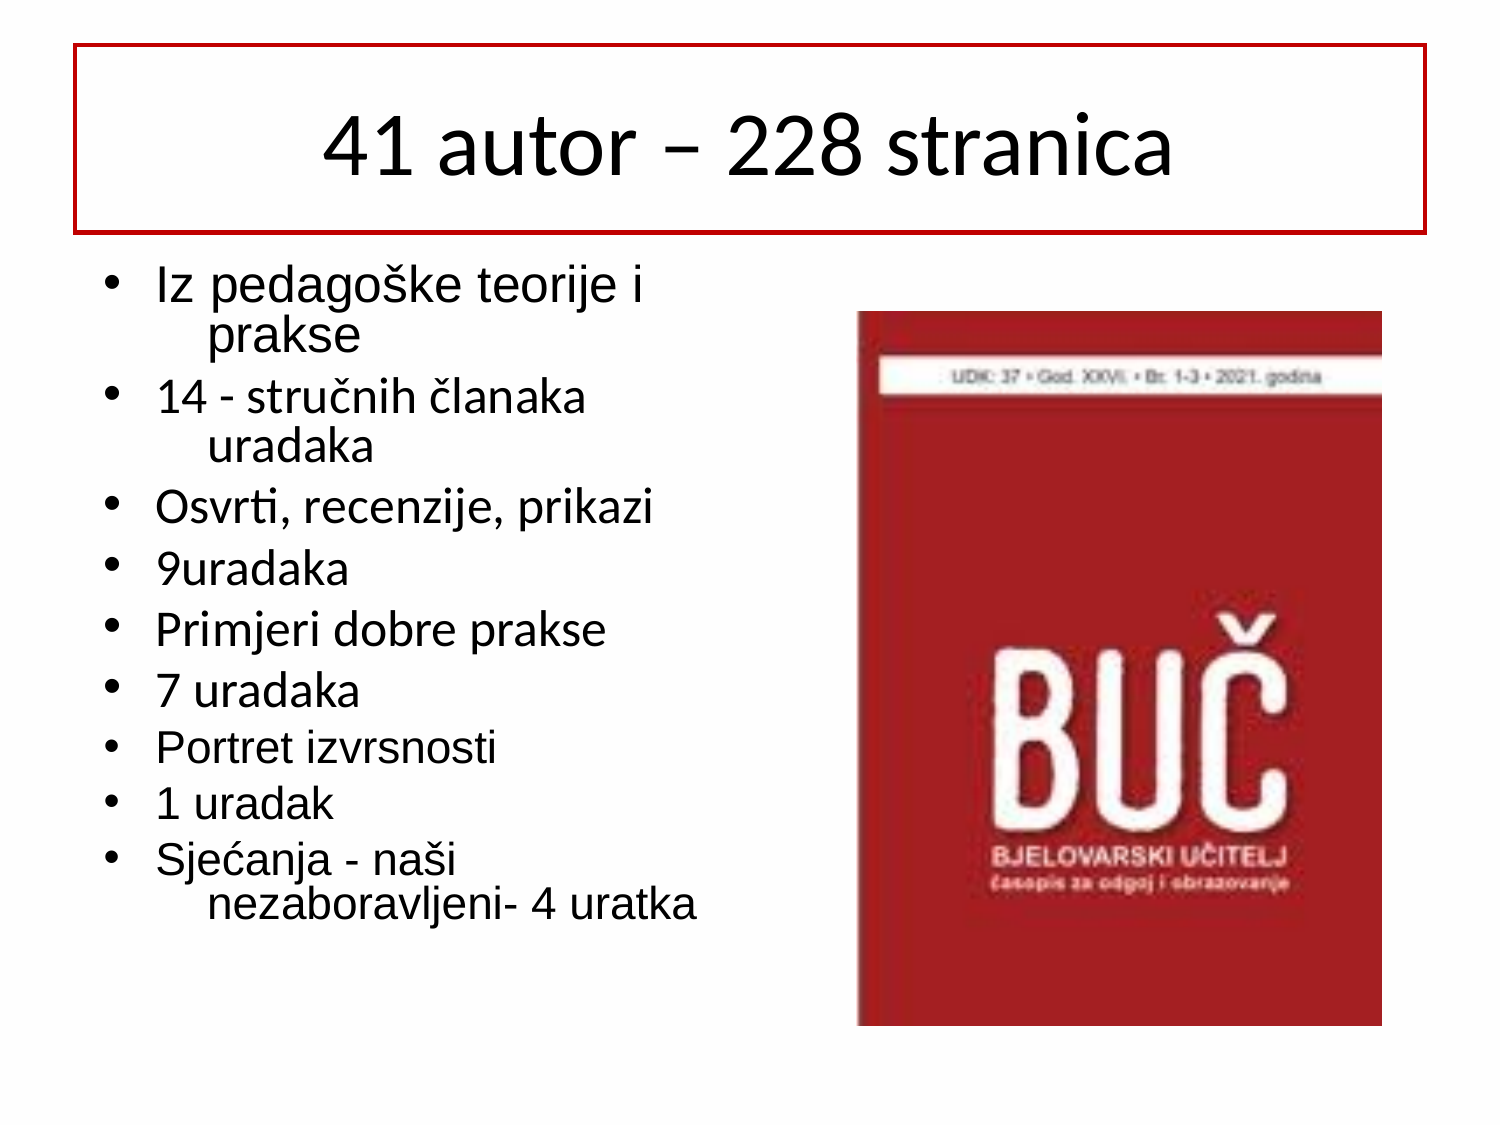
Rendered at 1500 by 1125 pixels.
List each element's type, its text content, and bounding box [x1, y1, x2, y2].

title 41 autor – 228 stranica [75, 45, 1426, 233]
list Iz pedagoške teorije i prakse 14 - stručnih članaka uradaka Osvrti, recenzije, prikazi 9uradaka Primjeri dobre prakse 7 uradaka Portret izvrsnosti 1 uradak Sjećanja - naši nezaboravljeni- 4 uratka [88, 255, 738, 1005]
picture [856, 311, 1382, 1026]
